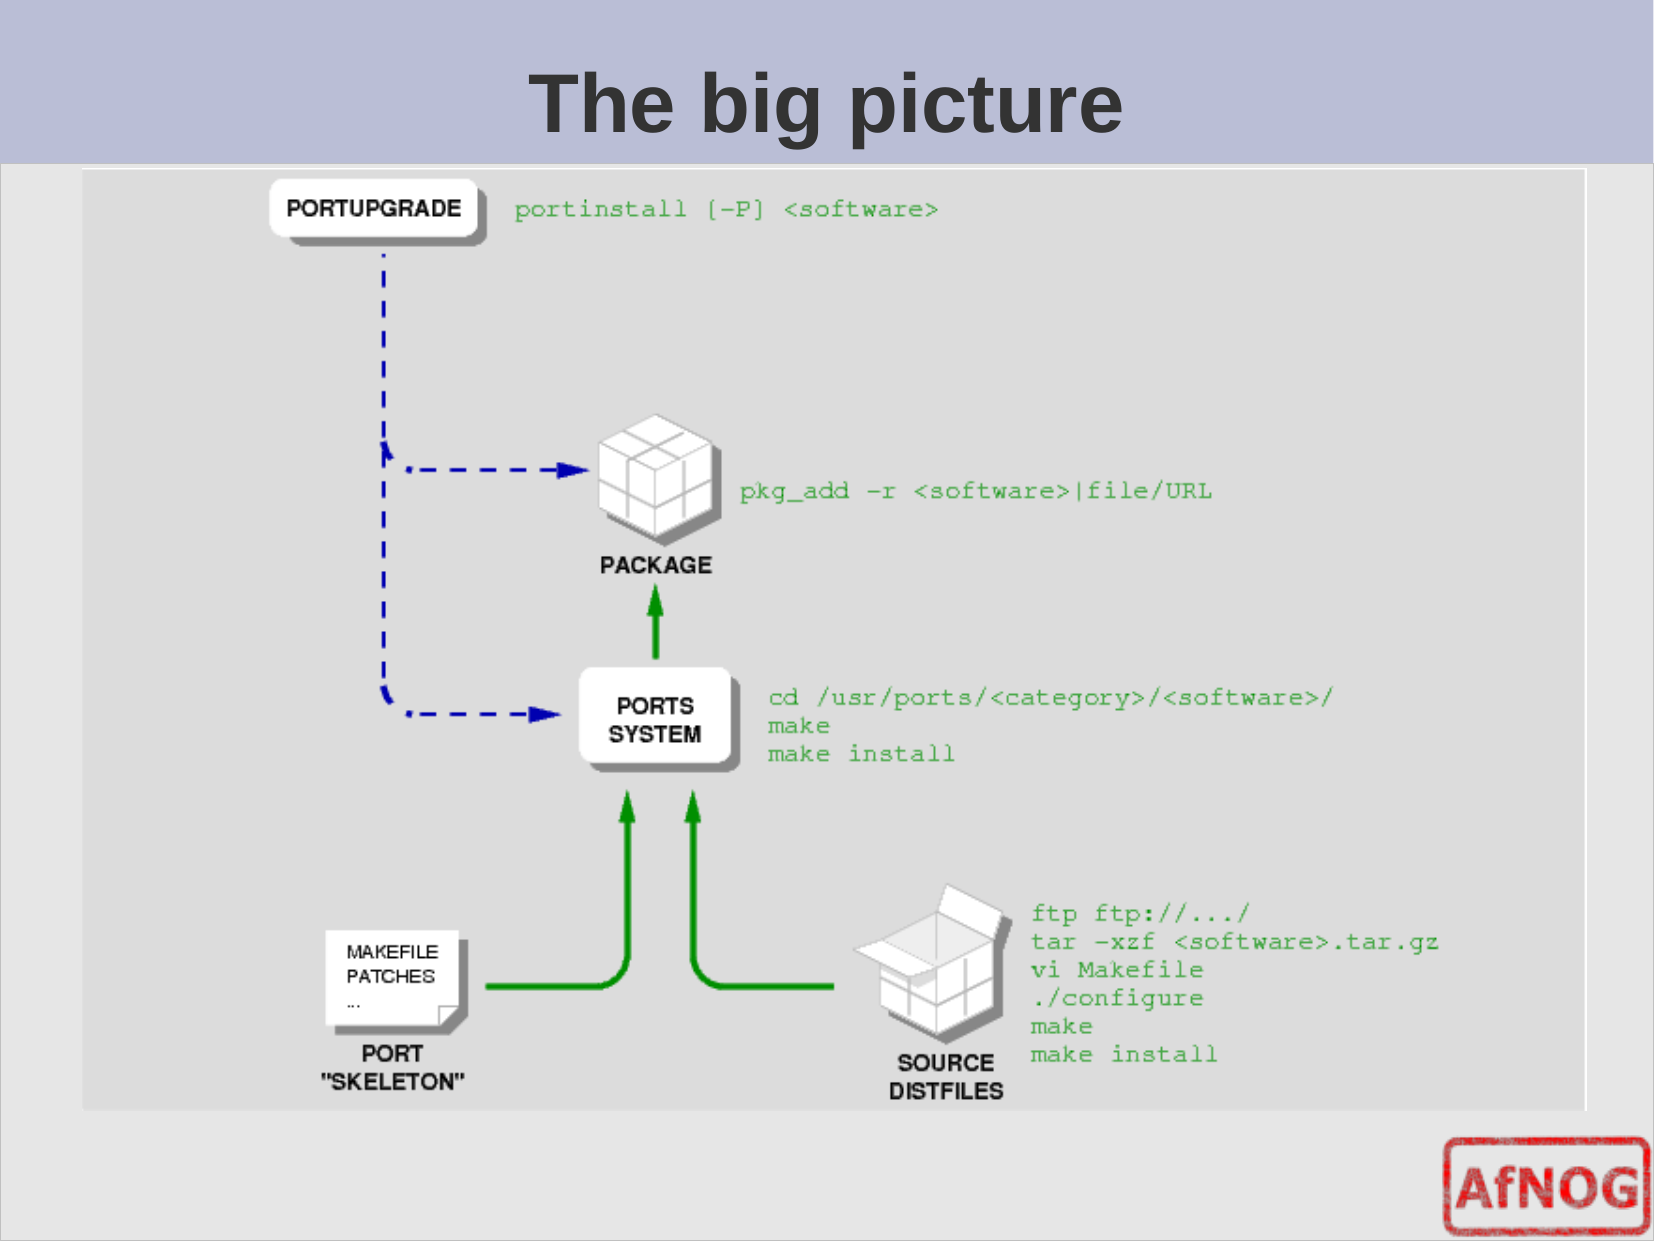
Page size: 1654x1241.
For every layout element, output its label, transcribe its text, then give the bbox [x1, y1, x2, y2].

picture [1441, 1134, 1654, 1241]
title The big picture [0, 0, 1654, 208]
picture [82, 168, 1587, 1111]
